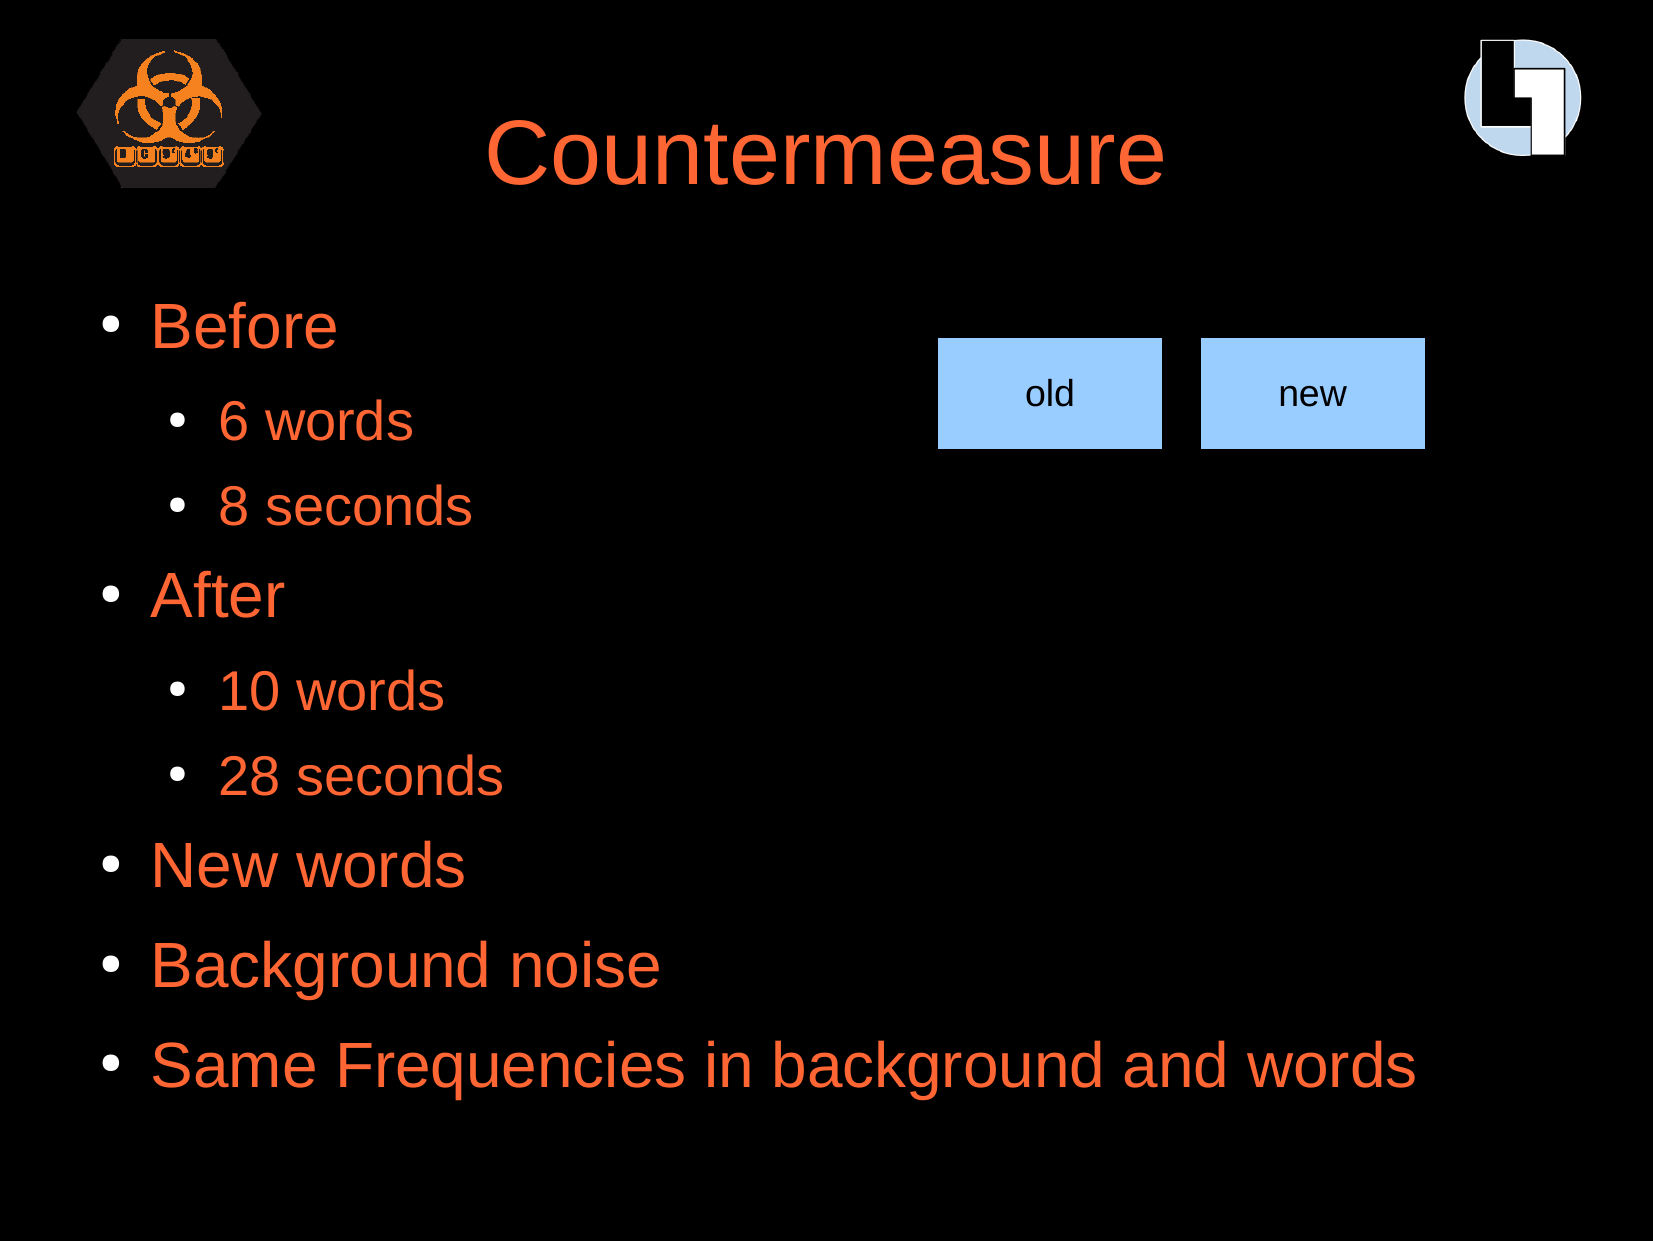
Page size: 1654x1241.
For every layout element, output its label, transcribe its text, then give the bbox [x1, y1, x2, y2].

picture [1462, 37, 1583, 158]
title Countermeasure [82, 49, 1571, 257]
list Before 6 words 8 seconds After 10 words 28 seconds New words Background noise Same Frequencies in background and words [82, 290, 1571, 1109]
picture [75, 37, 263, 188]
text_box new [1200, 337, 1426, 450]
text_box old [937, 337, 1163, 450]
